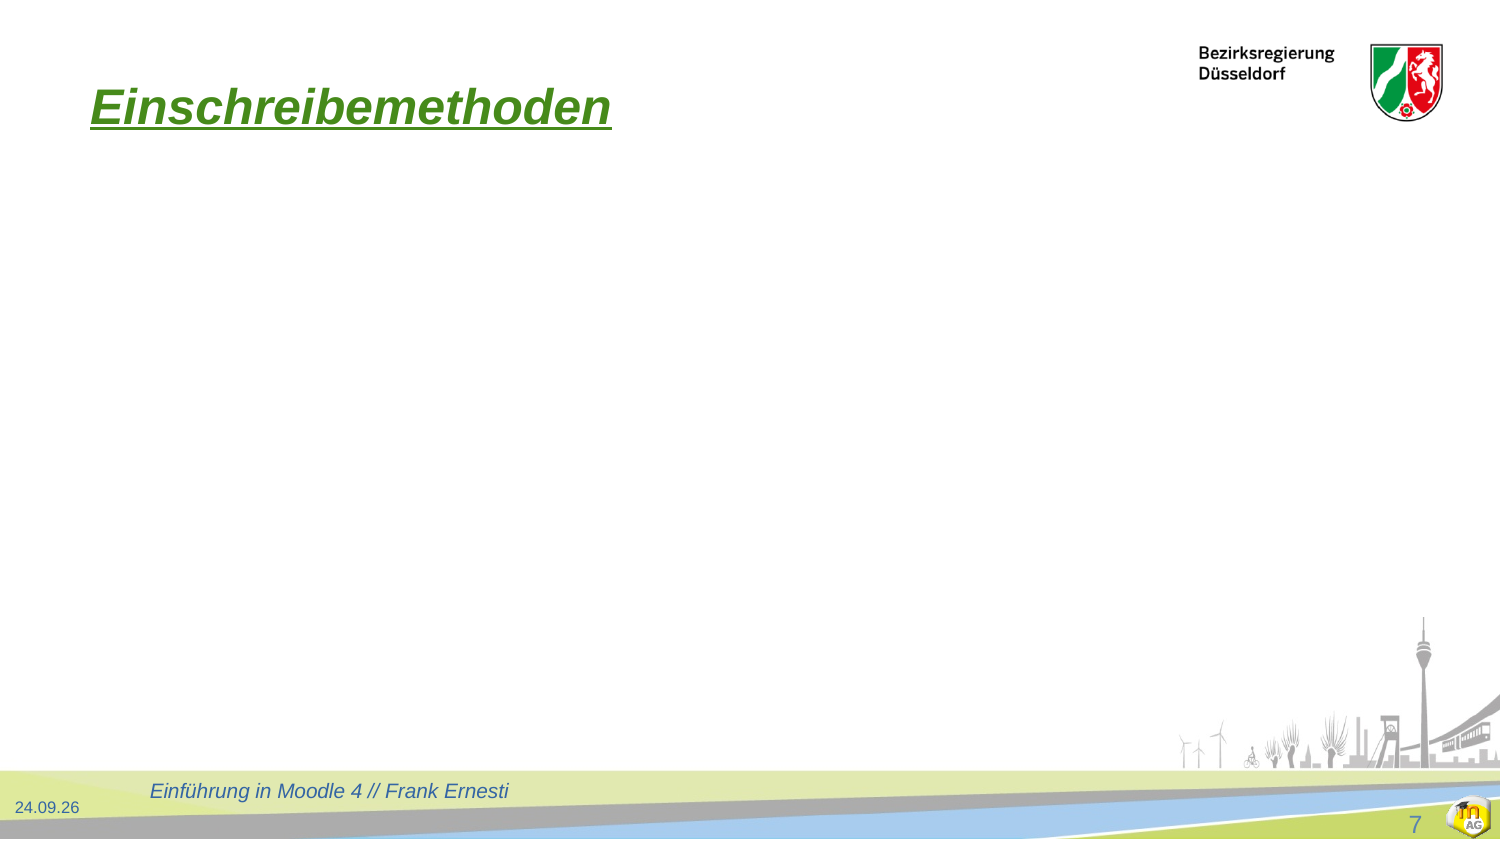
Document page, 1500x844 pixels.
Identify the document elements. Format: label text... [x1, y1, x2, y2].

title Einschreibemethoden [75, 33, 1176, 175]
picture [1198, 43, 1443, 122]
picture [0, 617, 1500, 839]
